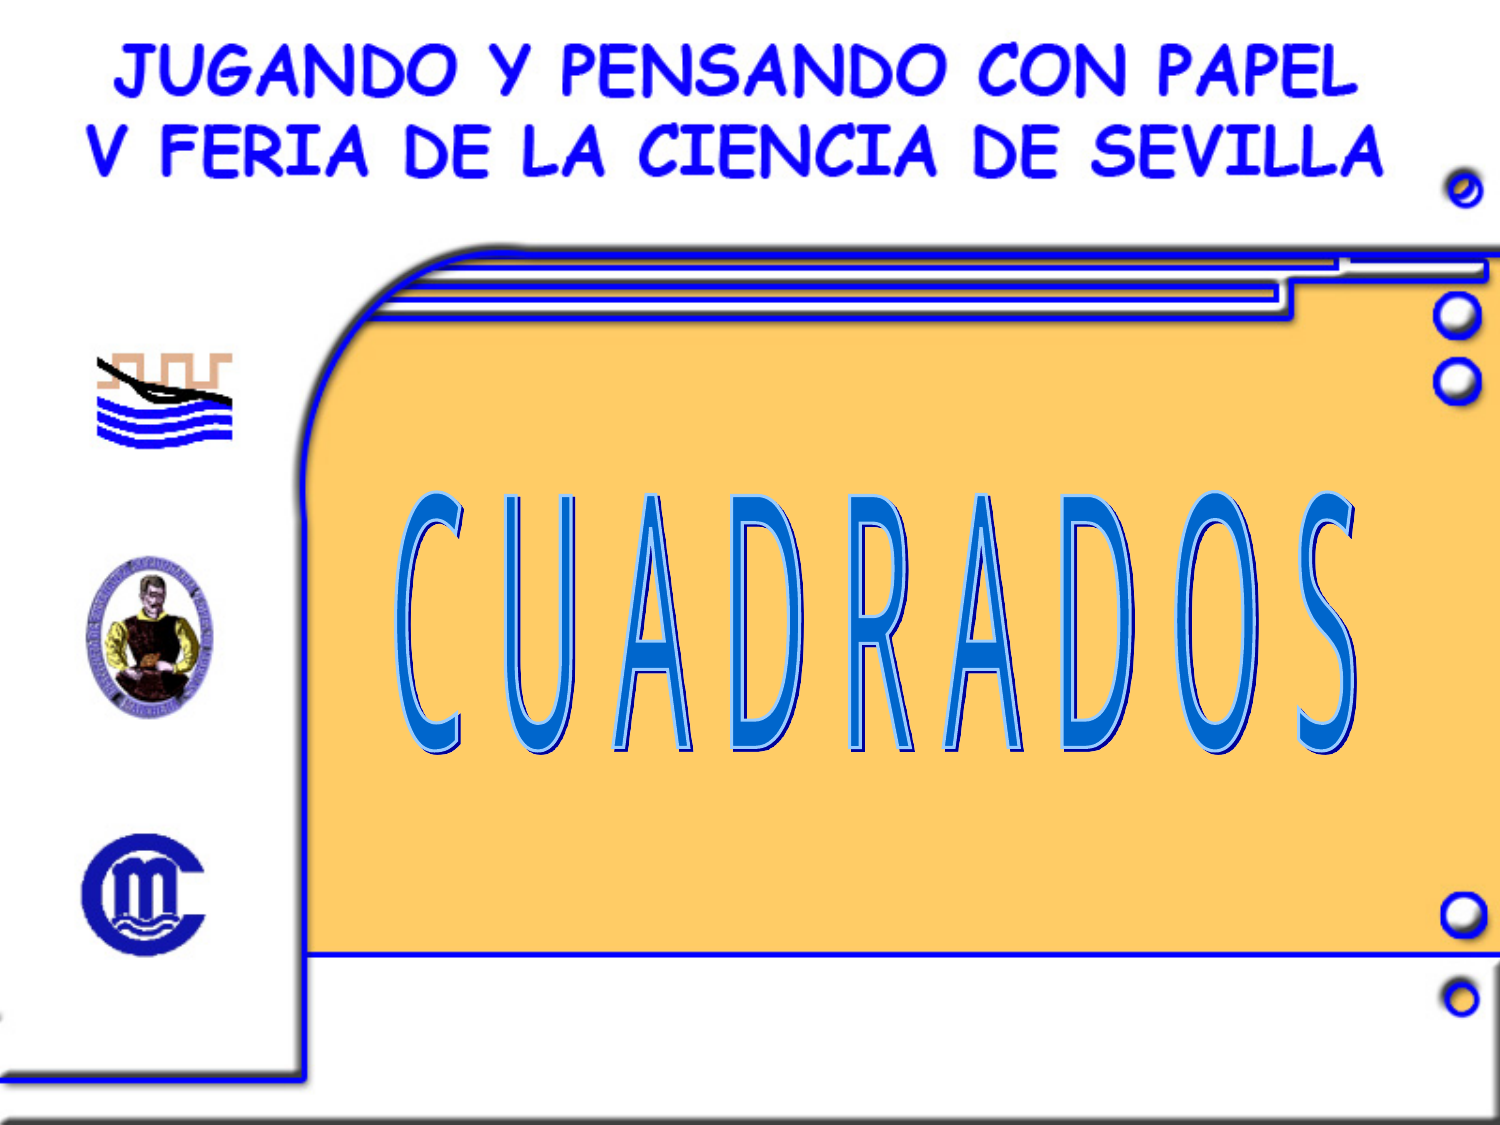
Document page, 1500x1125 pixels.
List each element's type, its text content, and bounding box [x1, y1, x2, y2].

text_box C U A D R A D O S [1061, 495, 1131, 748]
text_box C U A D R A D O S [849, 495, 911, 748]
text_box C U A D R A D O S [505, 495, 571, 751]
text_box C U A D R A D O S [1175, 491, 1255, 751]
picture [0, 0, 1500, 1125]
text_box C U A D R A D O S [943, 494, 1020, 748]
text_box C U A D R A D O S [395, 491, 460, 751]
text_box C U A D R A D O S [1298, 491, 1353, 751]
text_box C U A D R A D O S [612, 494, 689, 748]
text_box C U A D R A D O S [731, 495, 800, 748]
